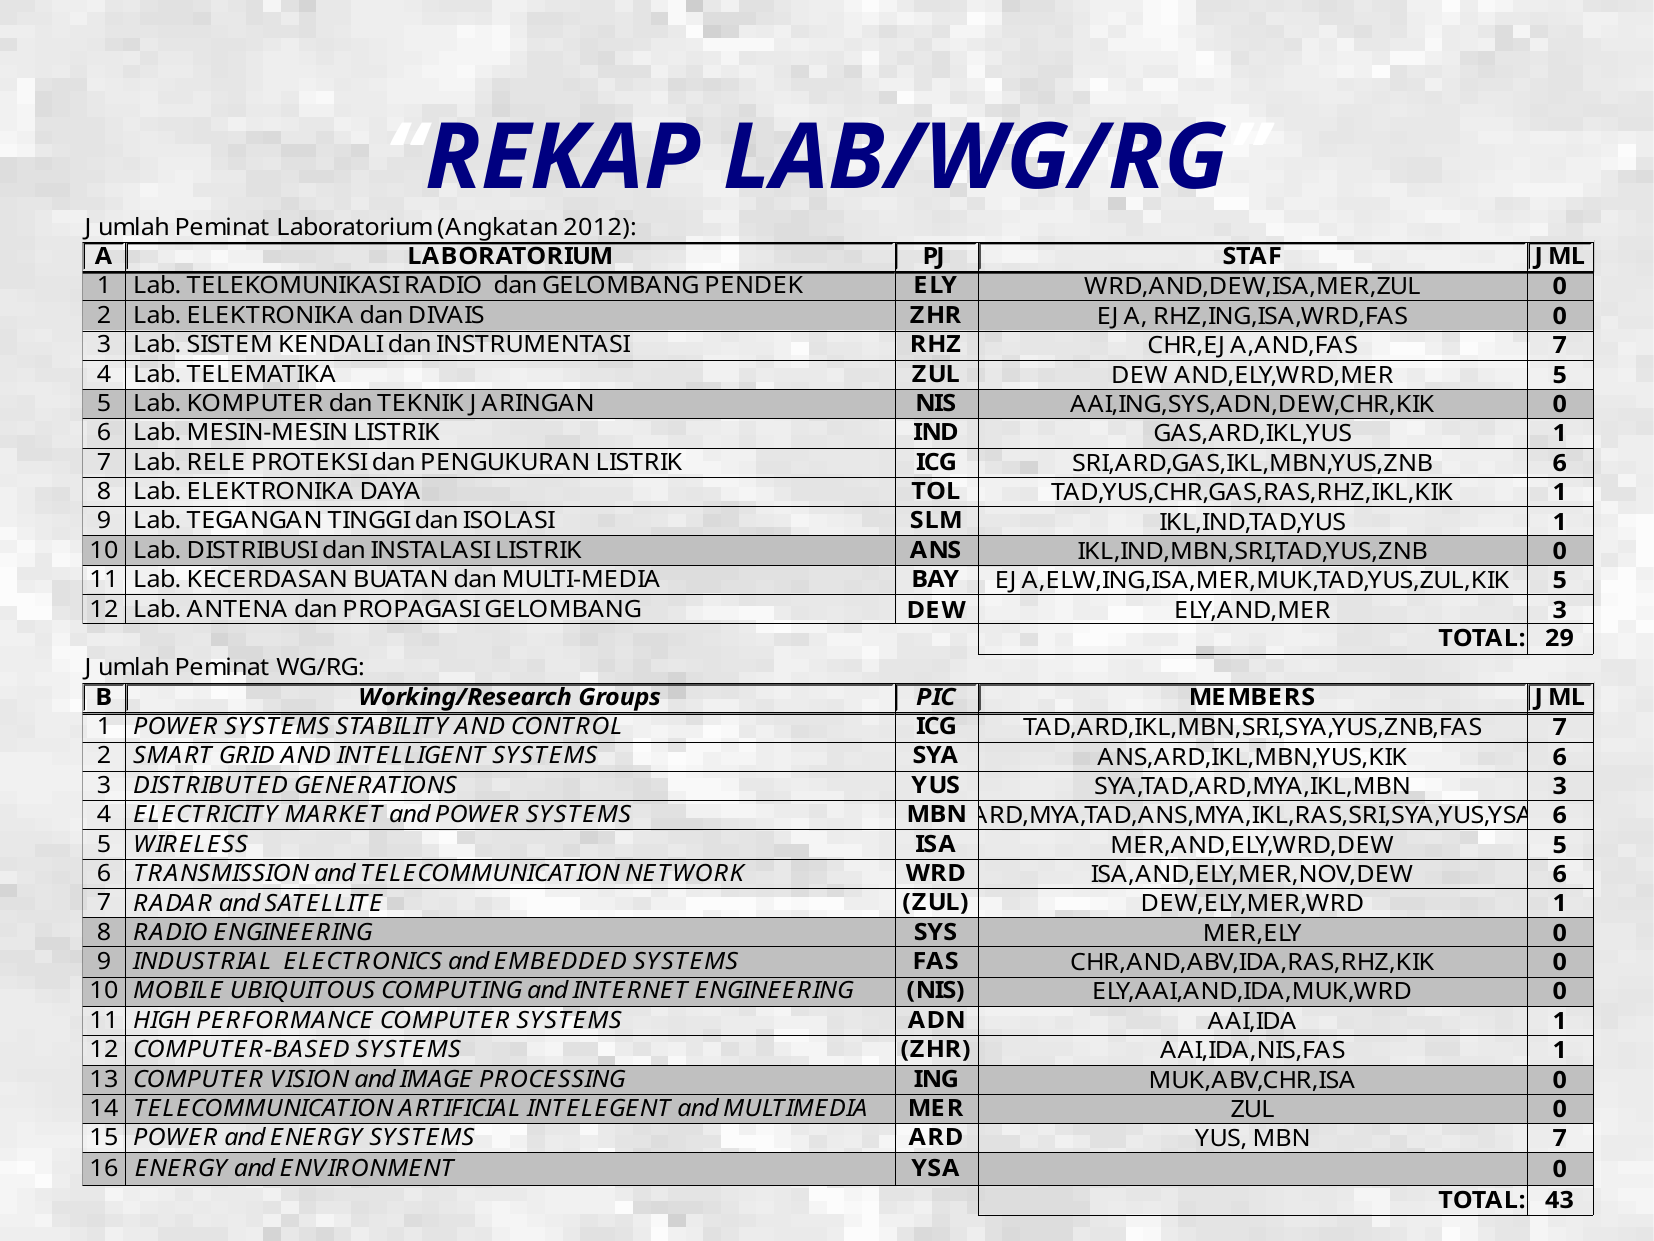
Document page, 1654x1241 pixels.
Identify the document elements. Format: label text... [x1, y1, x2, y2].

title “REKAP LAB/WG/RG” [82, 49, 1571, 212]
picture [0, 0, 1654, 1241]
